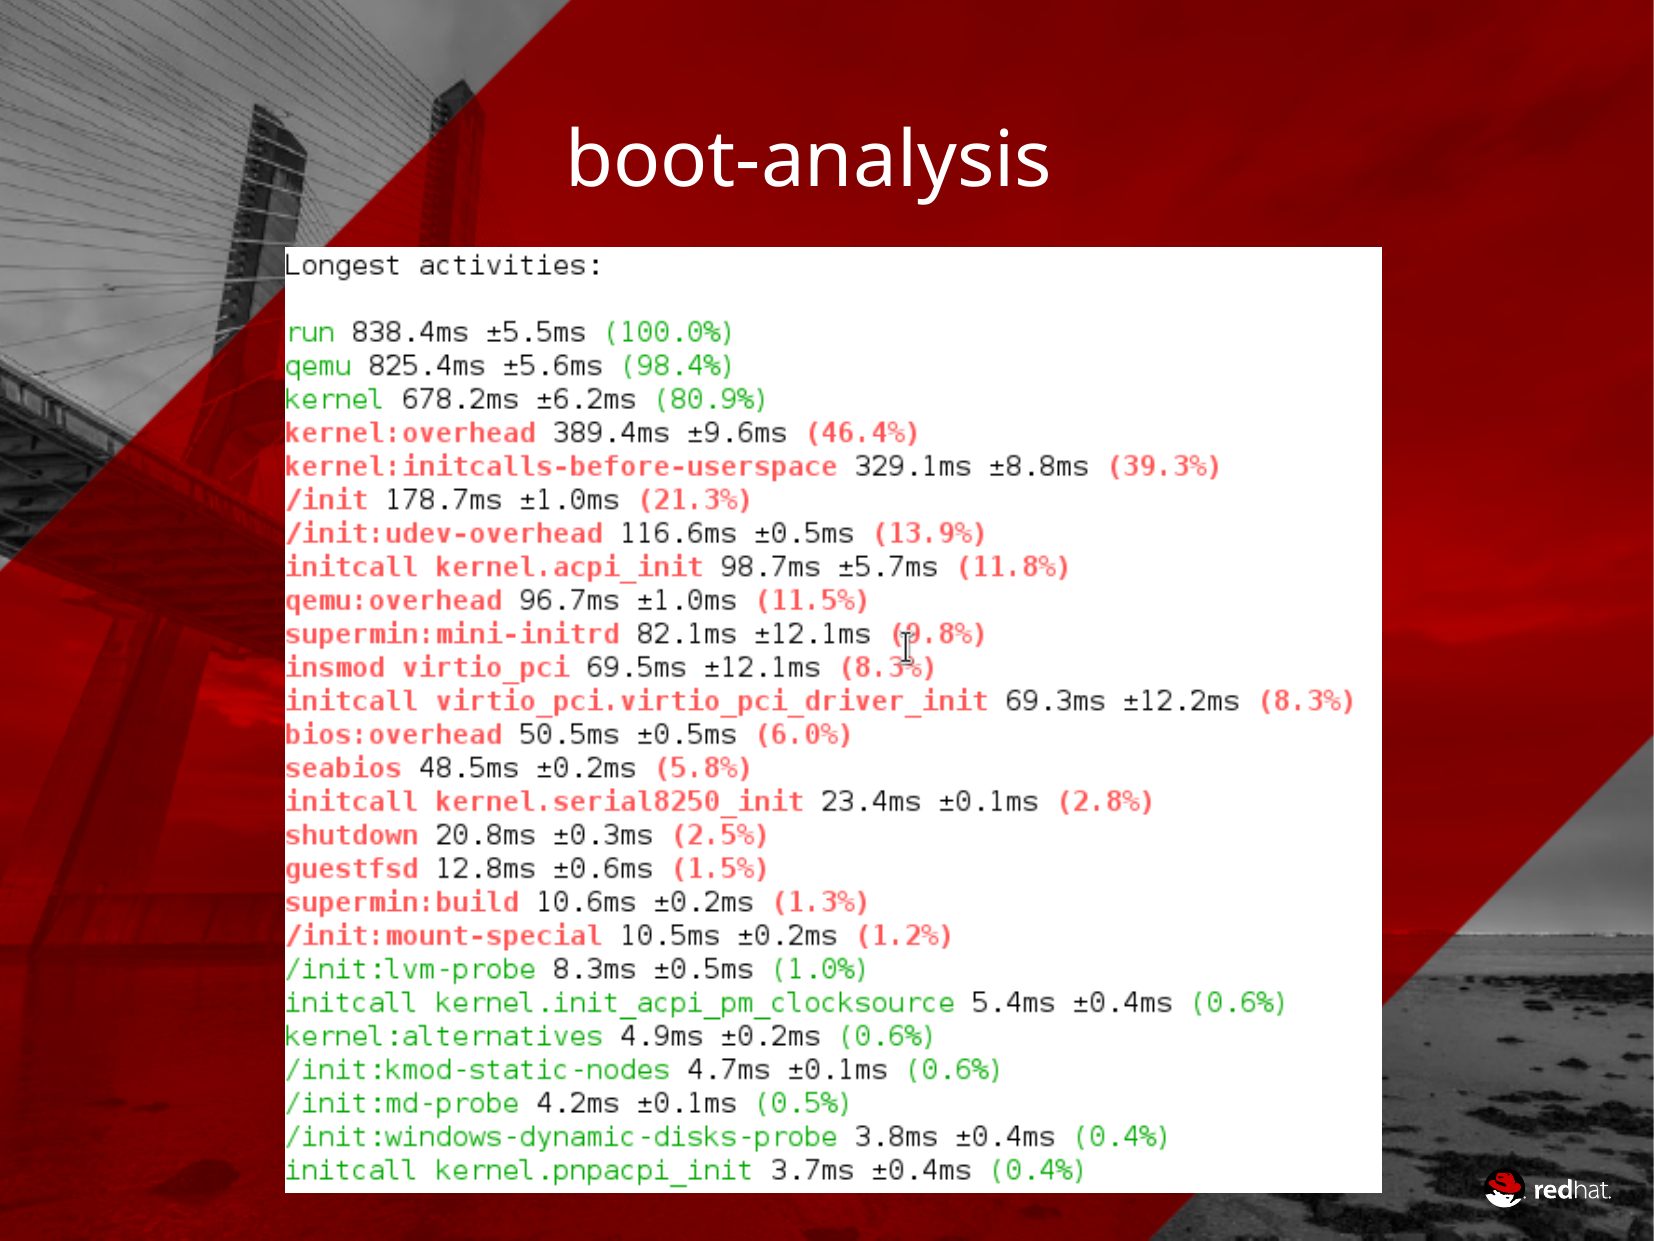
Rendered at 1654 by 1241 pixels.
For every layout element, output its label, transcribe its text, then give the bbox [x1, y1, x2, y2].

picture [0, 0, 1654, 1241]
title boot-analysis [106, 53, 1512, 260]
